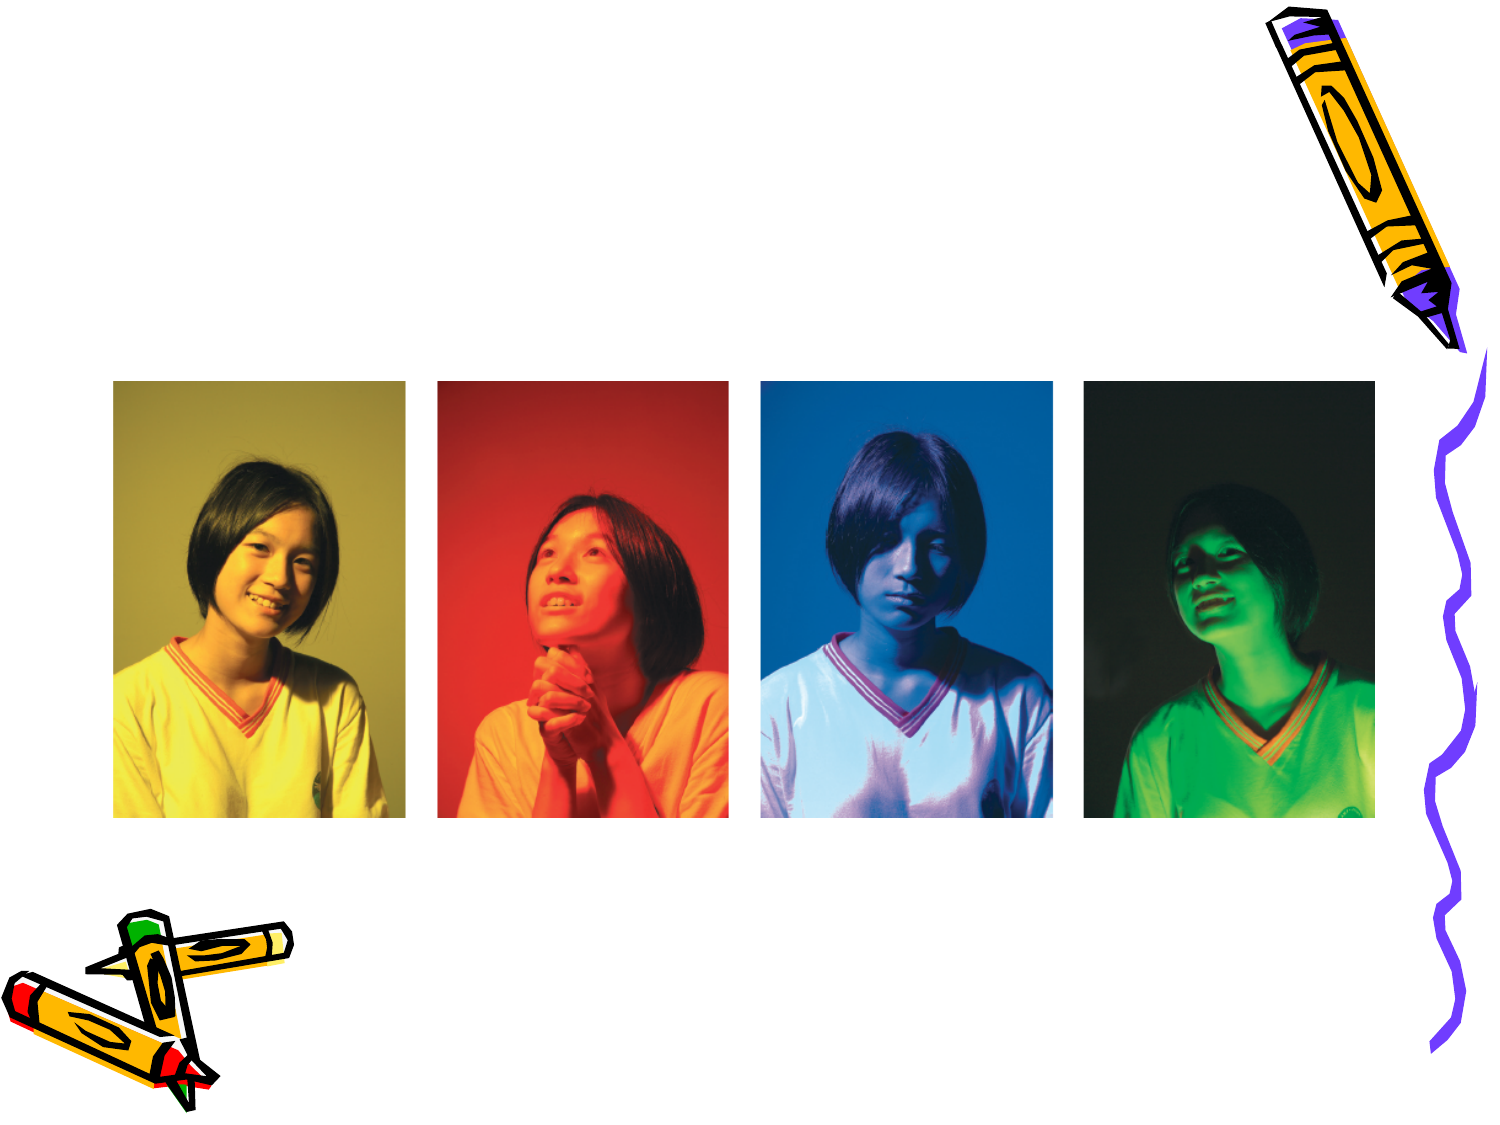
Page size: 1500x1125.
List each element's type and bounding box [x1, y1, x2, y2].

picture [112, 382, 1375, 818]
